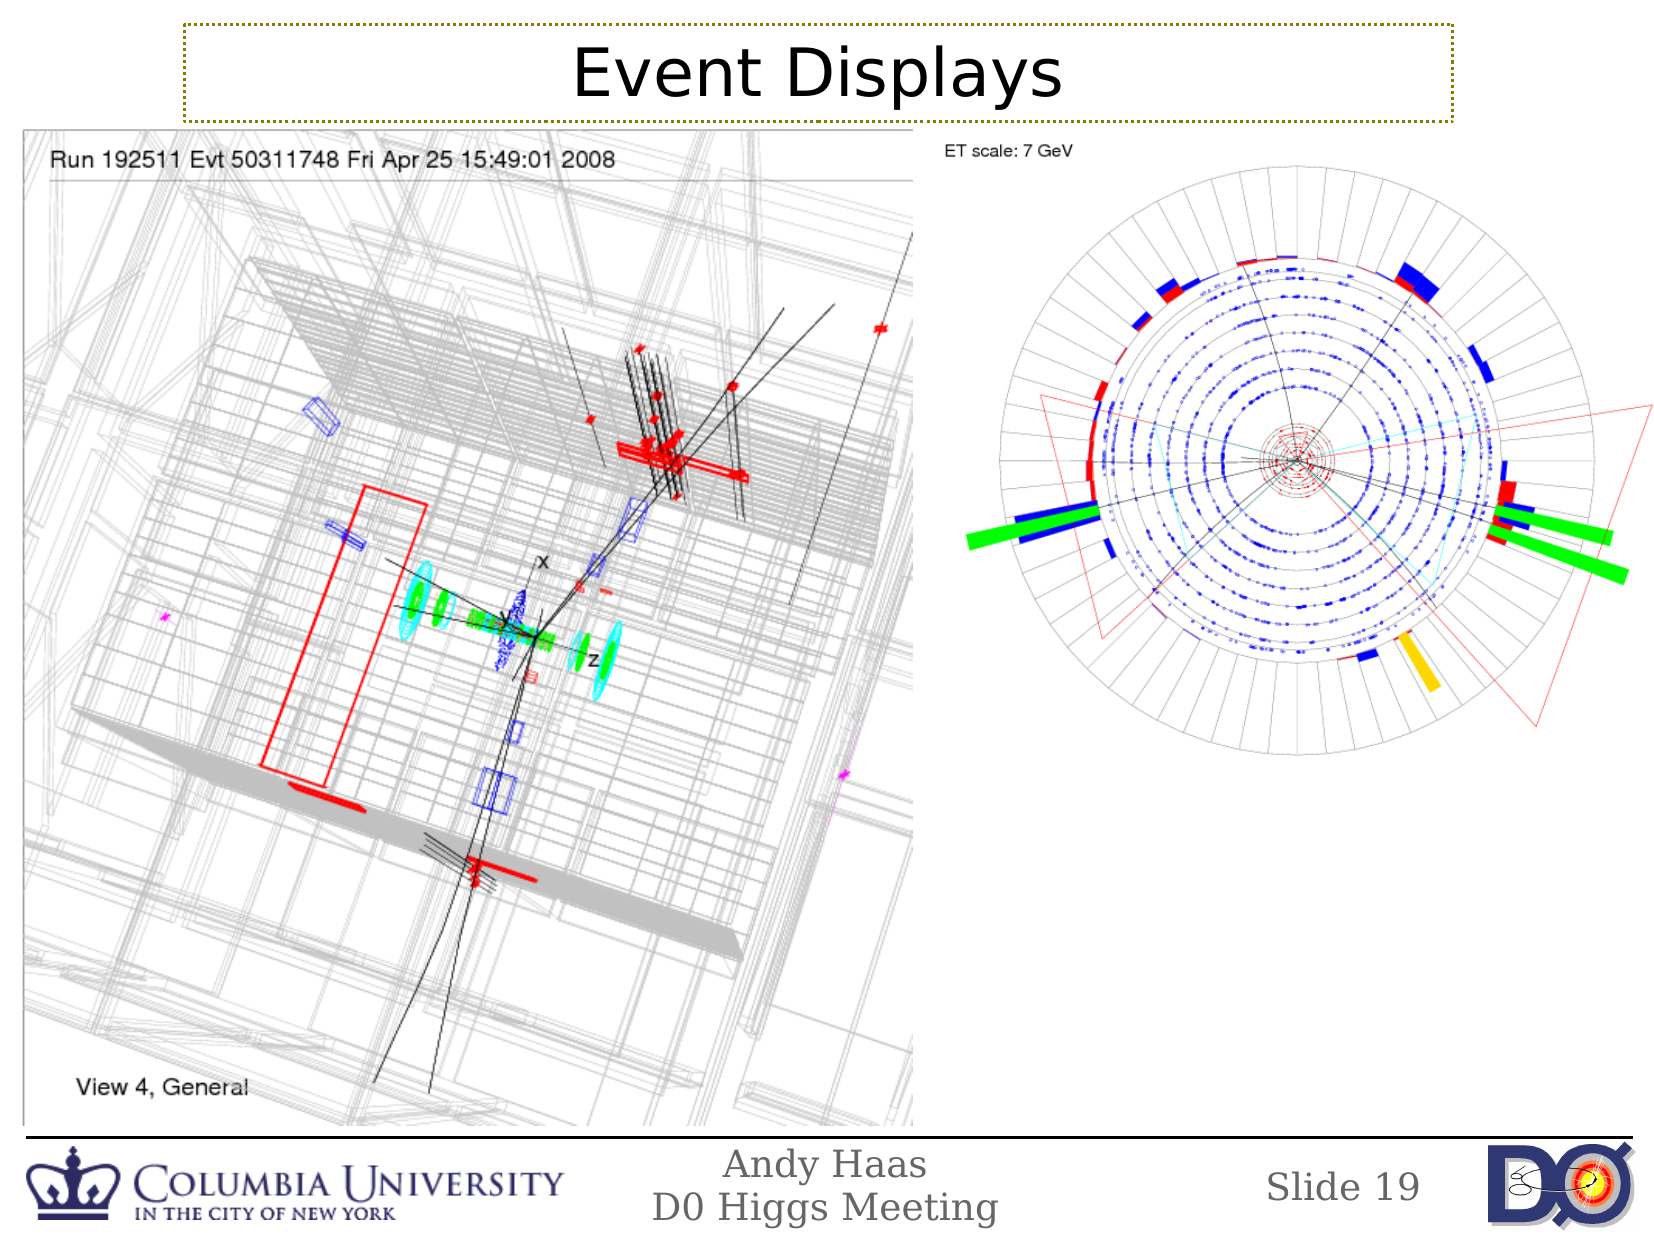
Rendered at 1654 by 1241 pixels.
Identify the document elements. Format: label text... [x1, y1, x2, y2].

picture [26, 1146, 565, 1220]
picture [935, 130, 1654, 775]
picture [20, 128, 913, 1126]
title Event Displays [184, 24, 1453, 122]
picture [1479, 1140, 1639, 1233]
